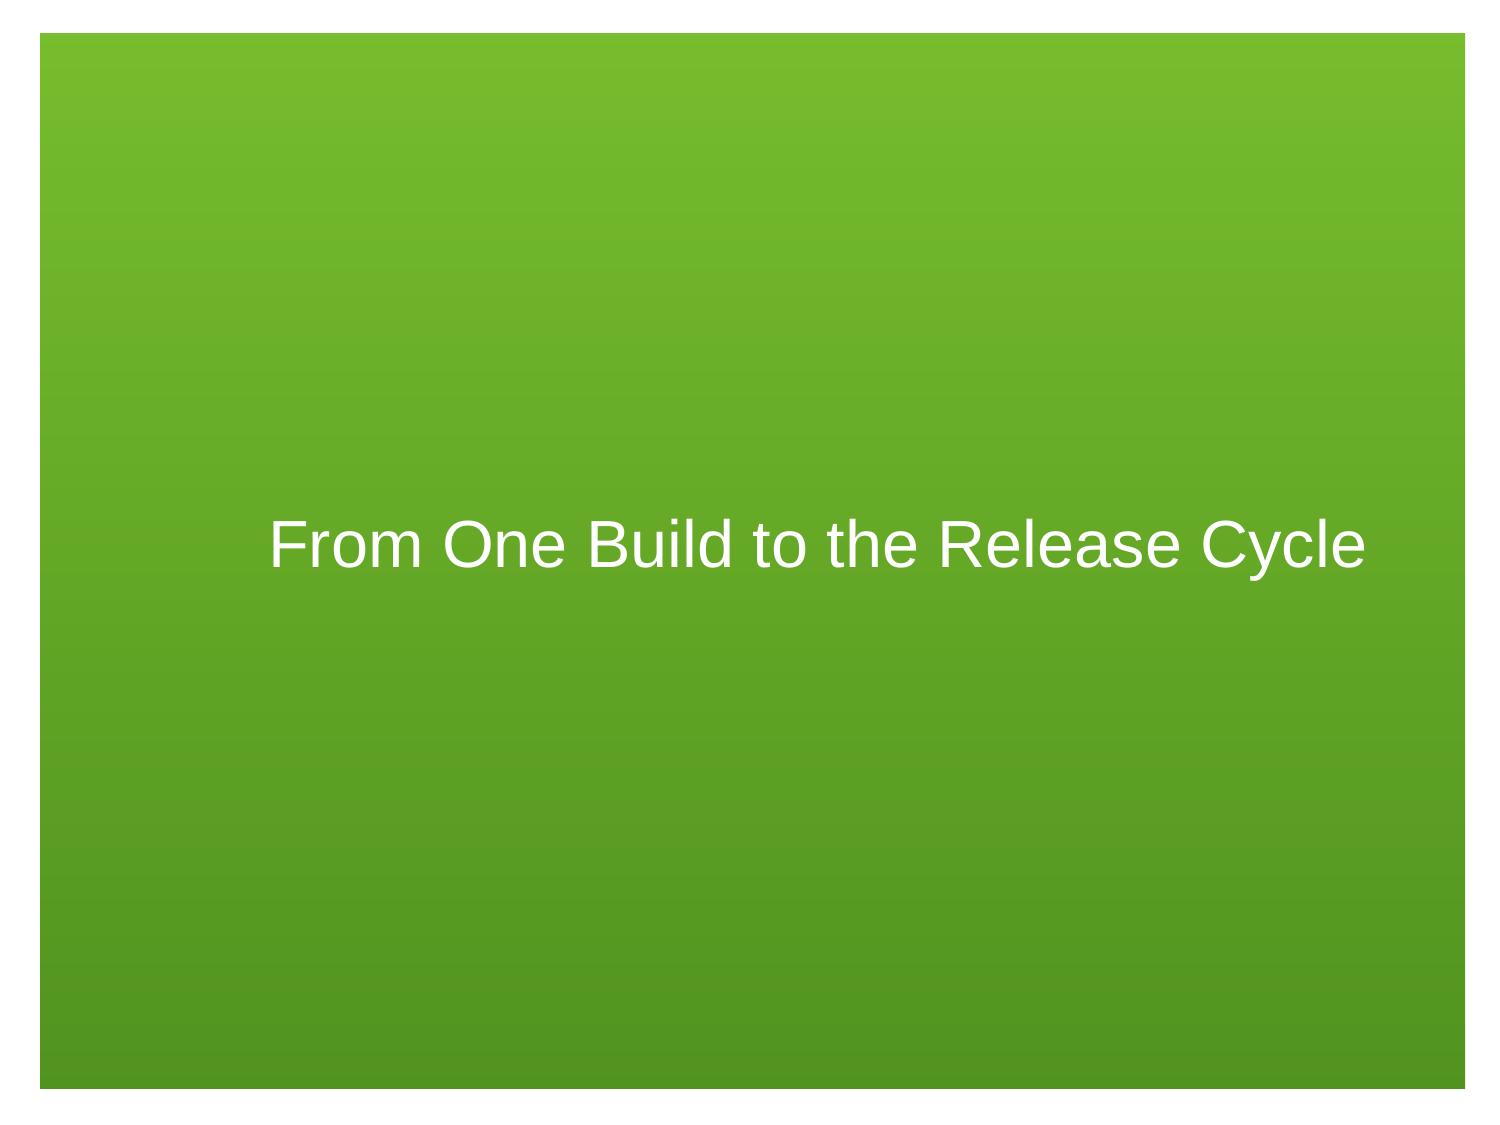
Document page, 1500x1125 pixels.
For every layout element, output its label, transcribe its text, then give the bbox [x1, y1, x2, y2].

title From One Build to the Release Cycle [135, 450, 1369, 638]
